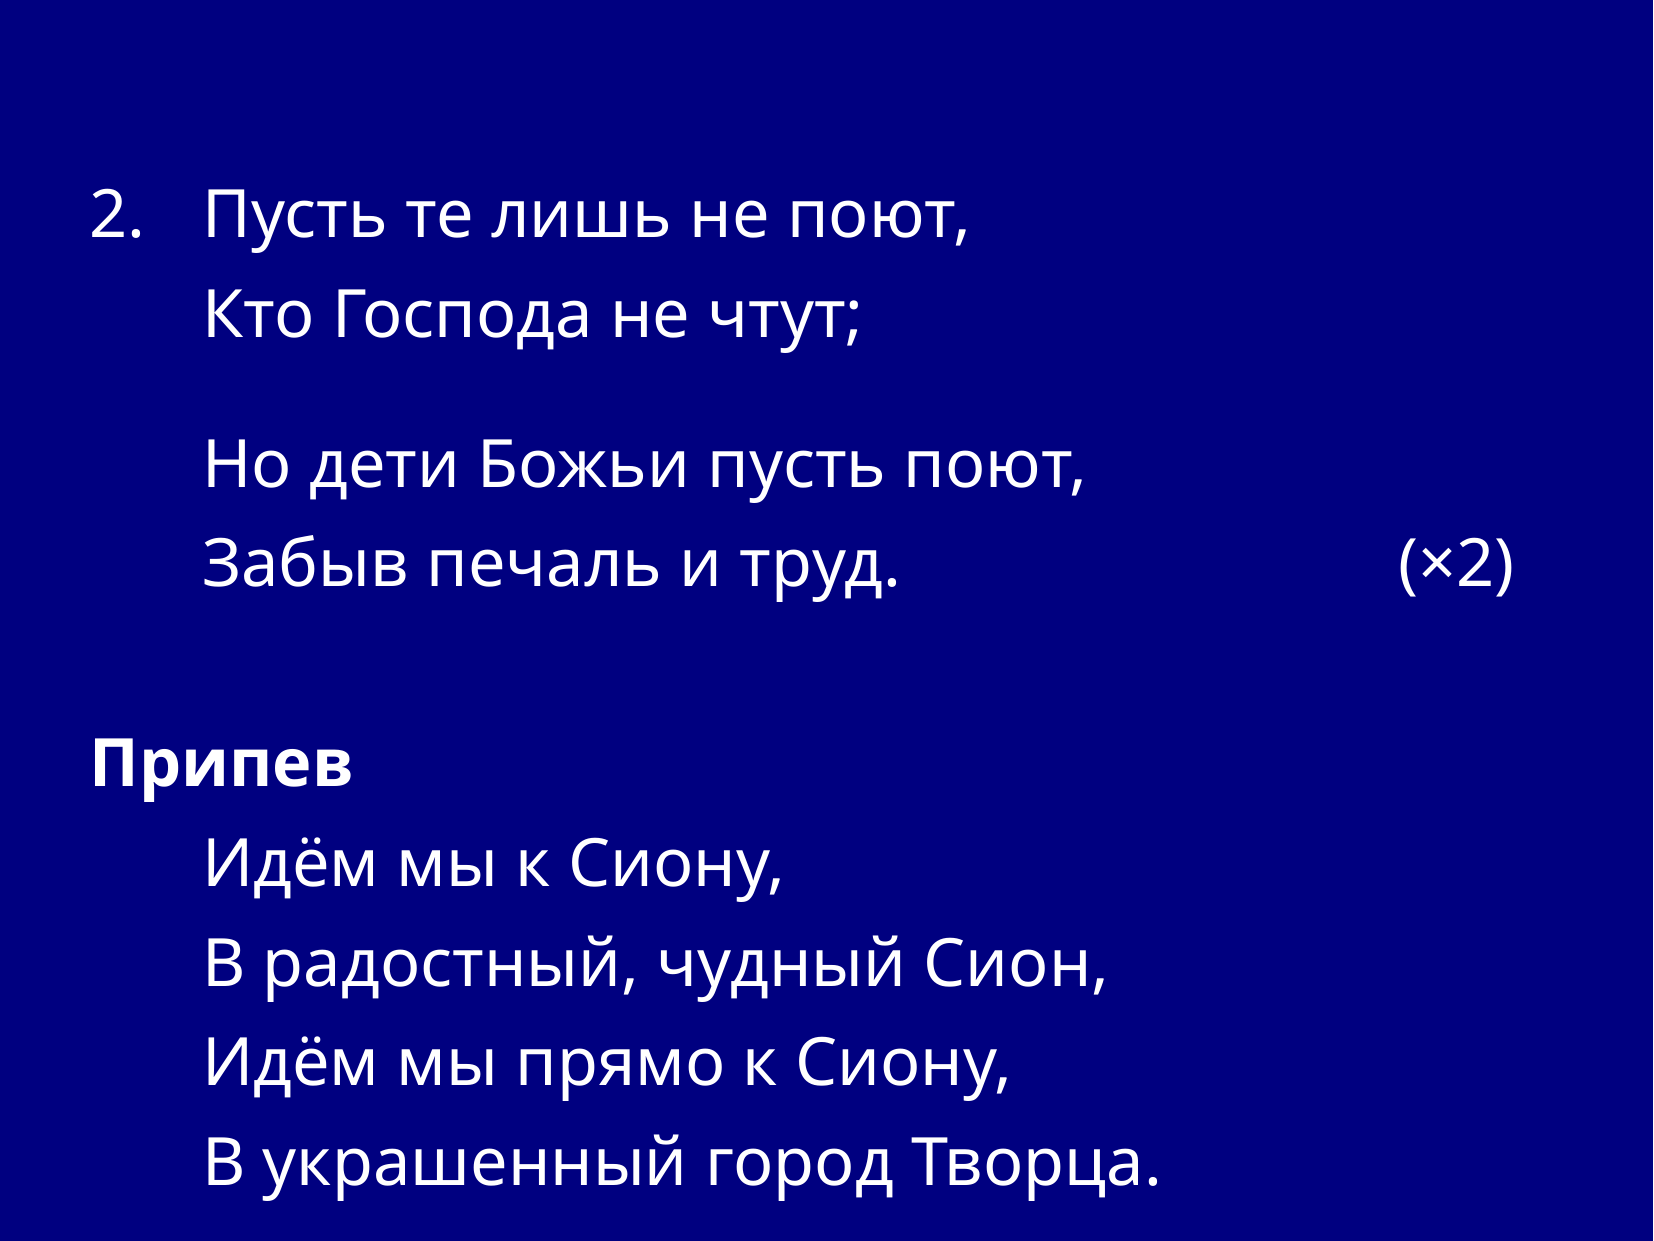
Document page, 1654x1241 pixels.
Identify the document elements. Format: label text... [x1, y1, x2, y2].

text_box 2. Пусть те лишь не поют, Кто Господа не чтут; Но дети Божьи пусть поют, Забыв печаль и труд. (×2) Припев Идём мы к Сиону, В радостный, чудный Сион, Идём мы прямо к Сиону, В украшенный город Творца. [75, 150, 1576, 1163]
